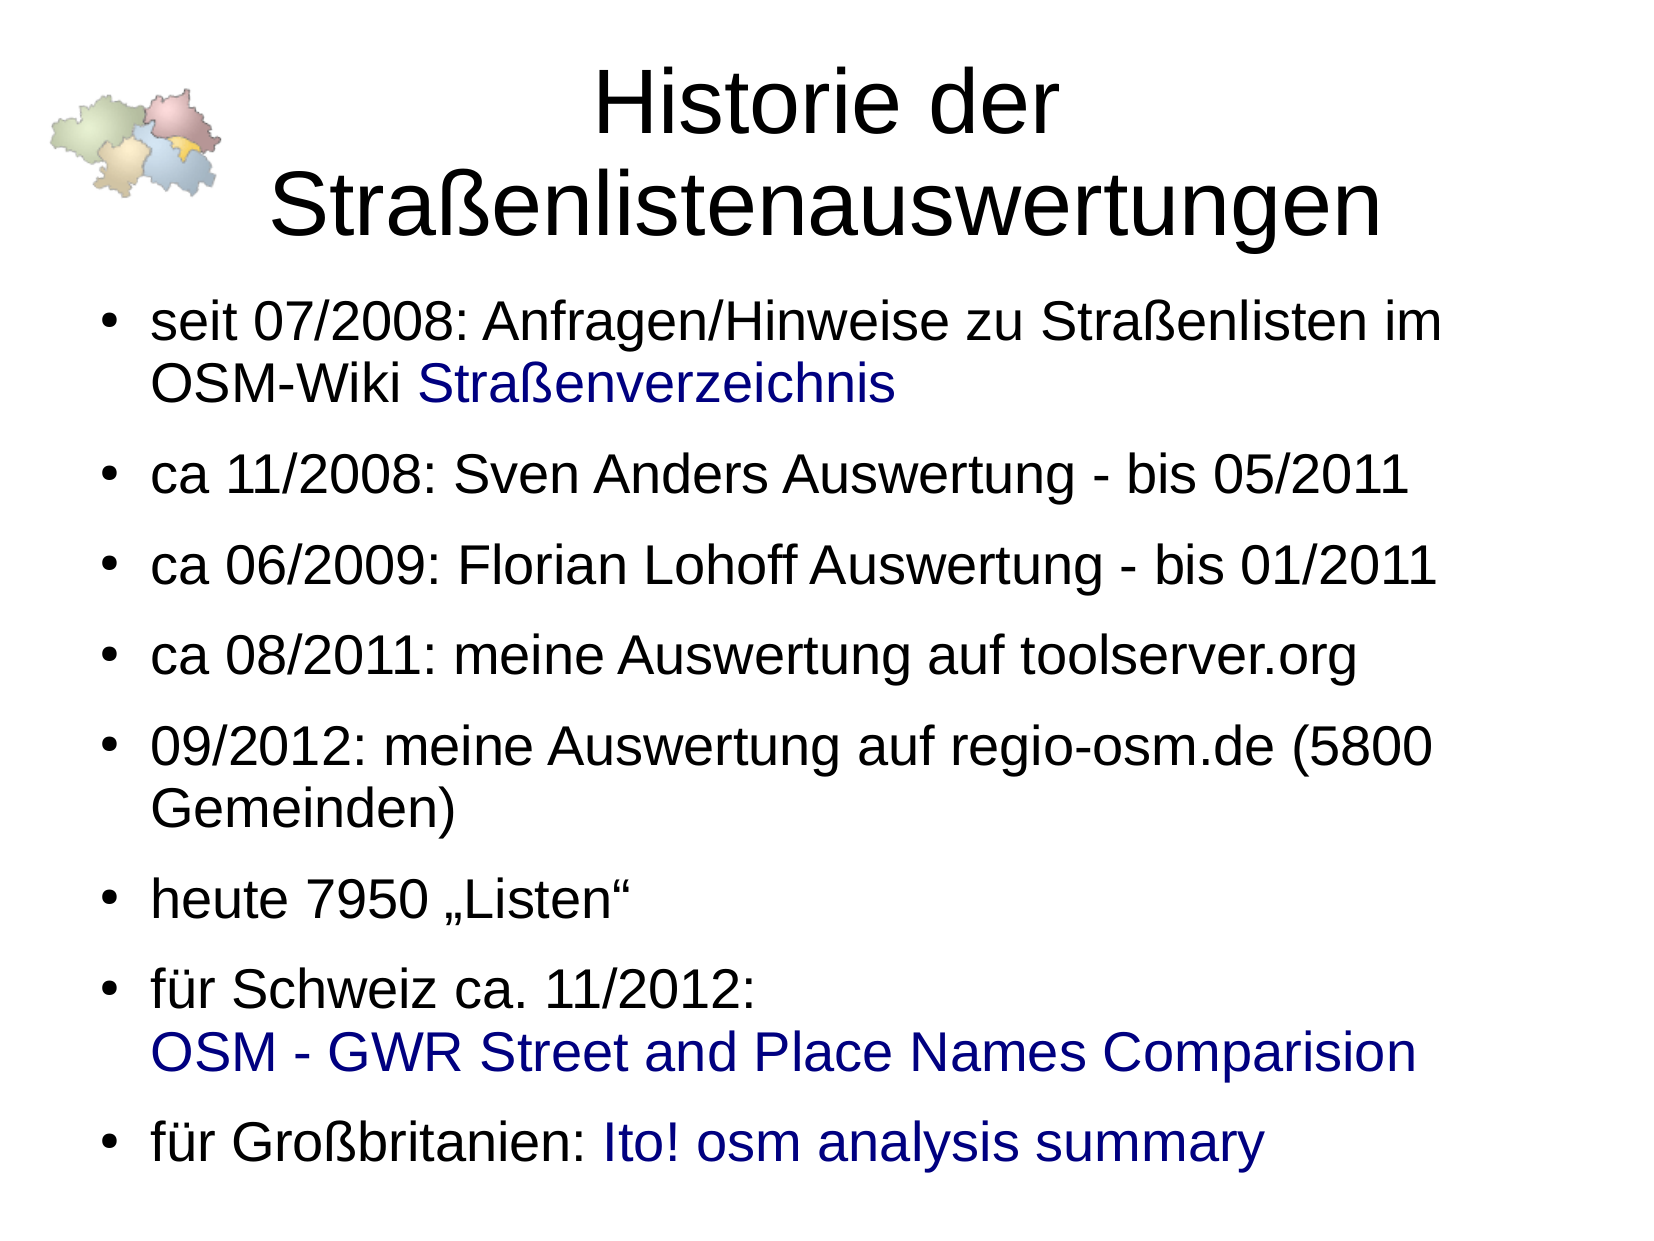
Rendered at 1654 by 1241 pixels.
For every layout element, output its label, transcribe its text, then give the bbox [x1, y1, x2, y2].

list seit 07/2008: Anfragen/Hinweise zu Straßenlisten im OSM-Wiki Straßenverzeichnis ca 11/2008: Sven Anders Auswertung - bis 05/2011 ca 06/2009: Florian Lohoff Auswertung - bis 01/2011 ca 08/2011: meine Auswertung auf toolserver.org 09/2012: meine Auswertung auf regio-osm.de (5800 Gemeinden) heute 7950 „Listen“ für Schweiz ca. 11/2012: OSM - GWR Street and Place Names Comparision für Großbritanien: Ito! osm analysis summary [82, 290, 1571, 1182]
picture [11, 68, 250, 225]
title Historie der Straßenlistenauswertungen [82, 49, 1571, 257]
